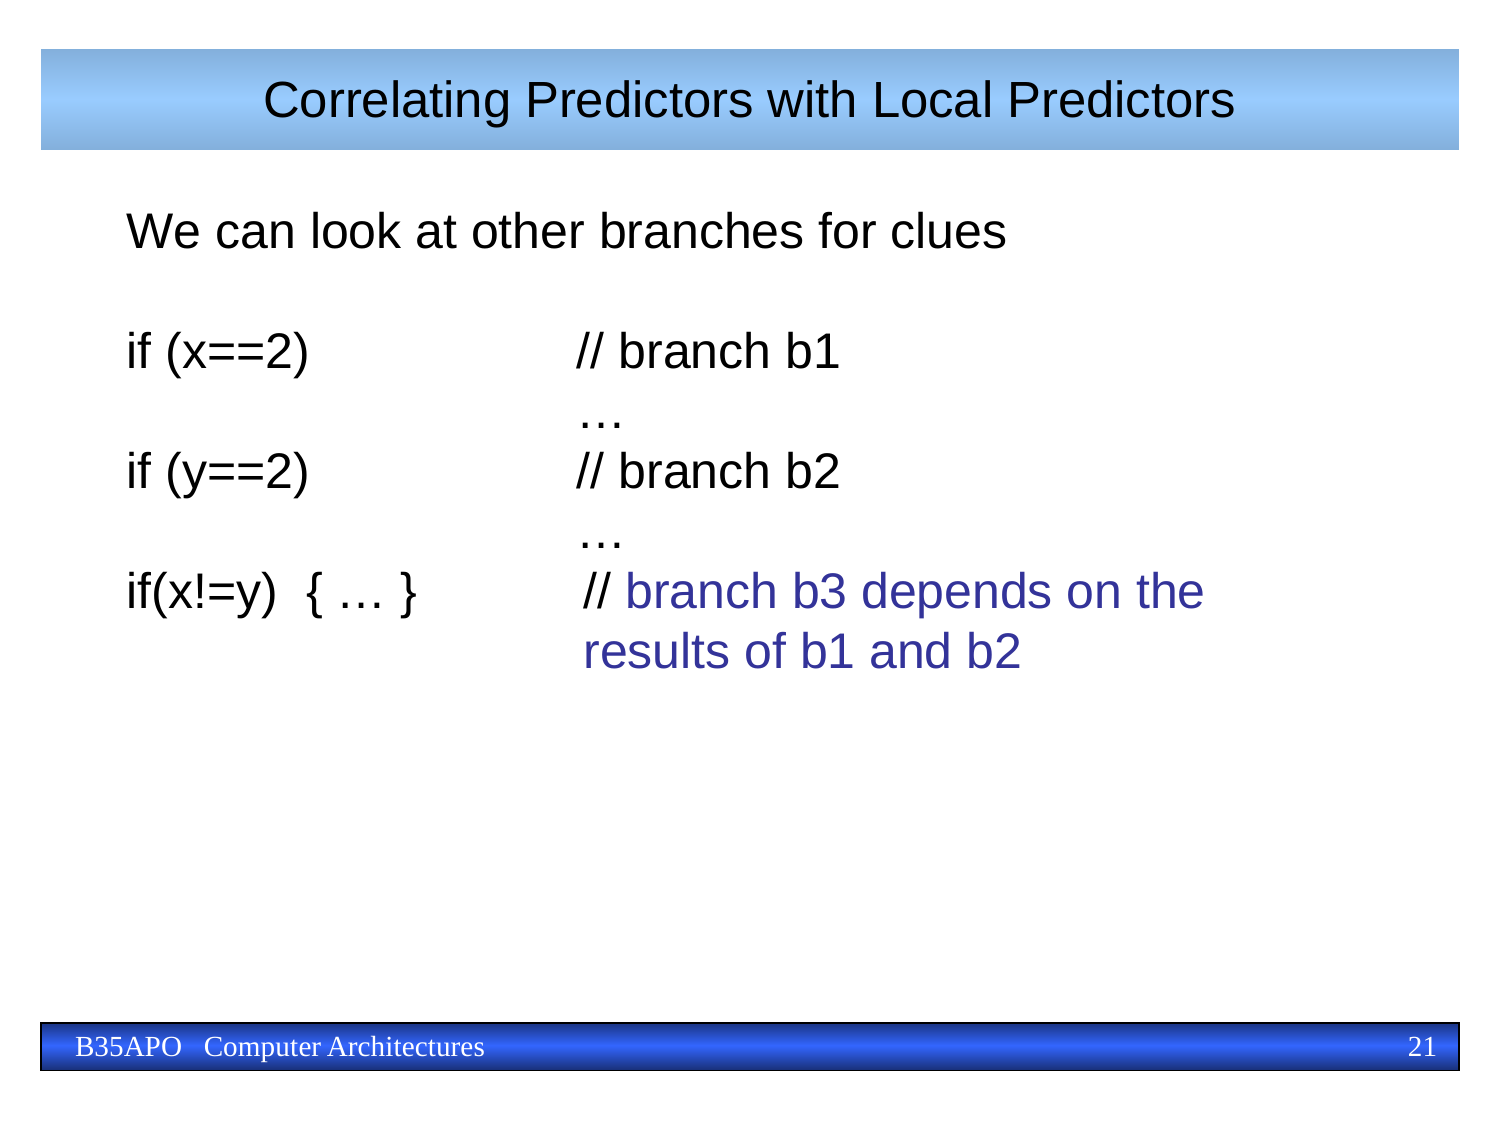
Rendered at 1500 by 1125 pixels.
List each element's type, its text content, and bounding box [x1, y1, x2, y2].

text_box We can look at other branches for clues if (x==2) // branch b1 … if (y==2) // branch b2 … if(x!=y) { … } // branch b3 depends on the results of b1 and b2 [112, 191, 1294, 687]
title Correlating Predictors with Local Predictors [41, 49, 1459, 150]
